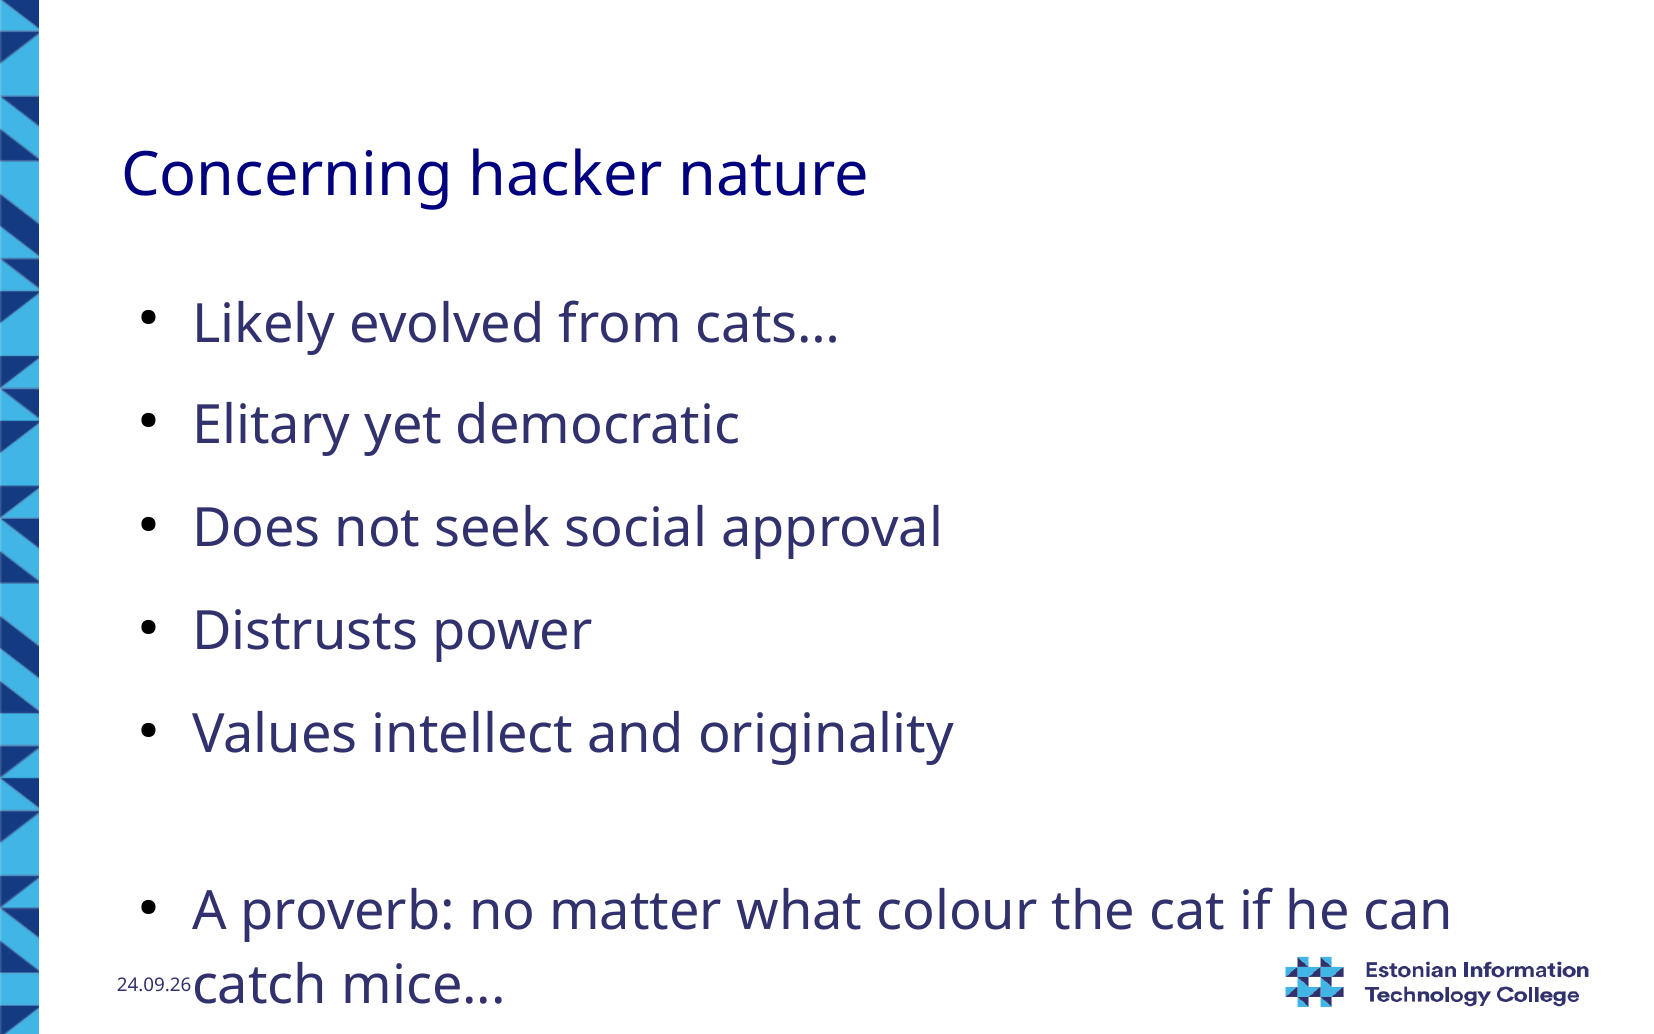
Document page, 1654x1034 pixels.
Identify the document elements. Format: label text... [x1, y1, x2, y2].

title Concerning hacker nature [121, 85, 1534, 259]
list Likely evolved from cats… Elitary yet democratic Does not seek social approval Distrusts power Values intellect and originality A proverb: no matter what colour the cat if he can catch mice... [121, 287, 1534, 1015]
